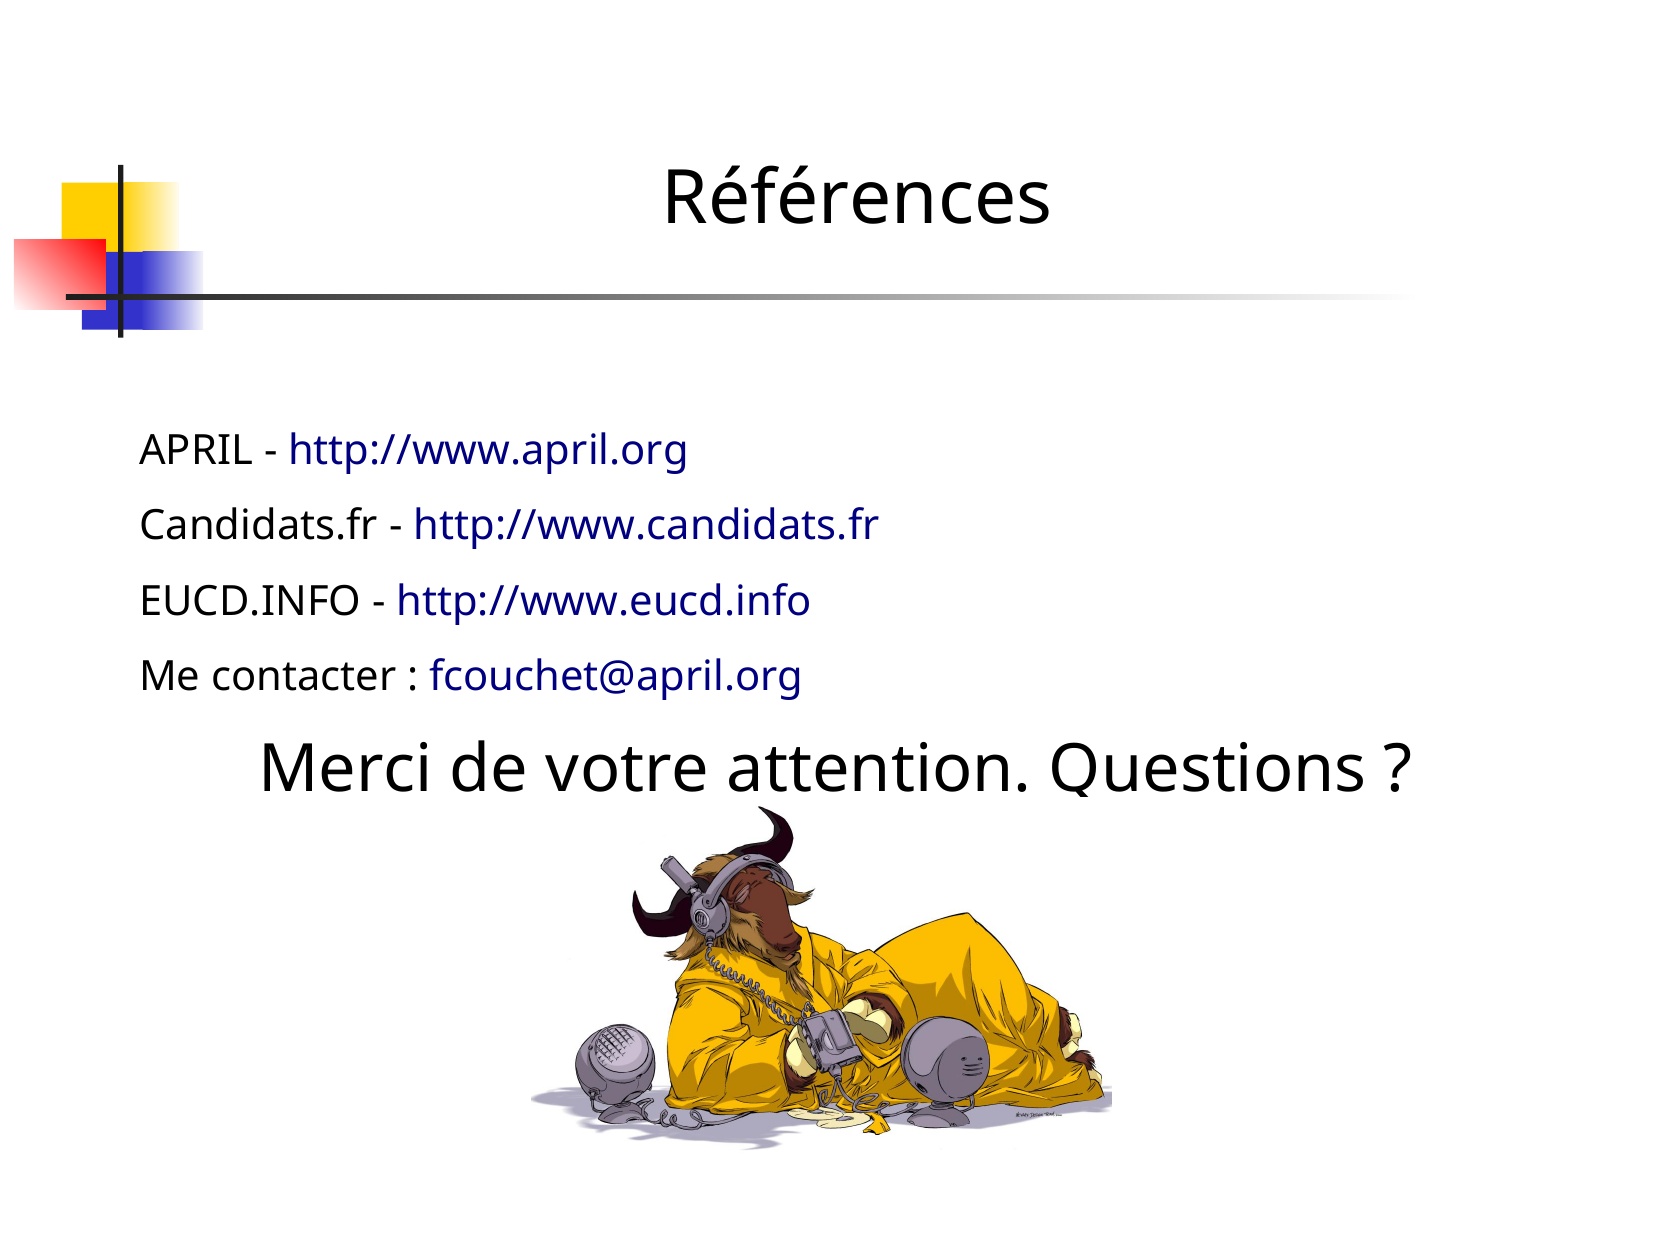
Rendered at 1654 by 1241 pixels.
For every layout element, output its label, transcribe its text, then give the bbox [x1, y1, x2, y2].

title Références [121, 91, 1534, 299]
list APRIL - http://www.april.org Candidats.fr - http://www.candidats.fr EUCD.INFO - http://www.eucd.info Me contacter : fcouchet@april.org Merci de votre attention. Questions ? [121, 344, 1534, 1127]
picture [531, 797, 1112, 1154]
